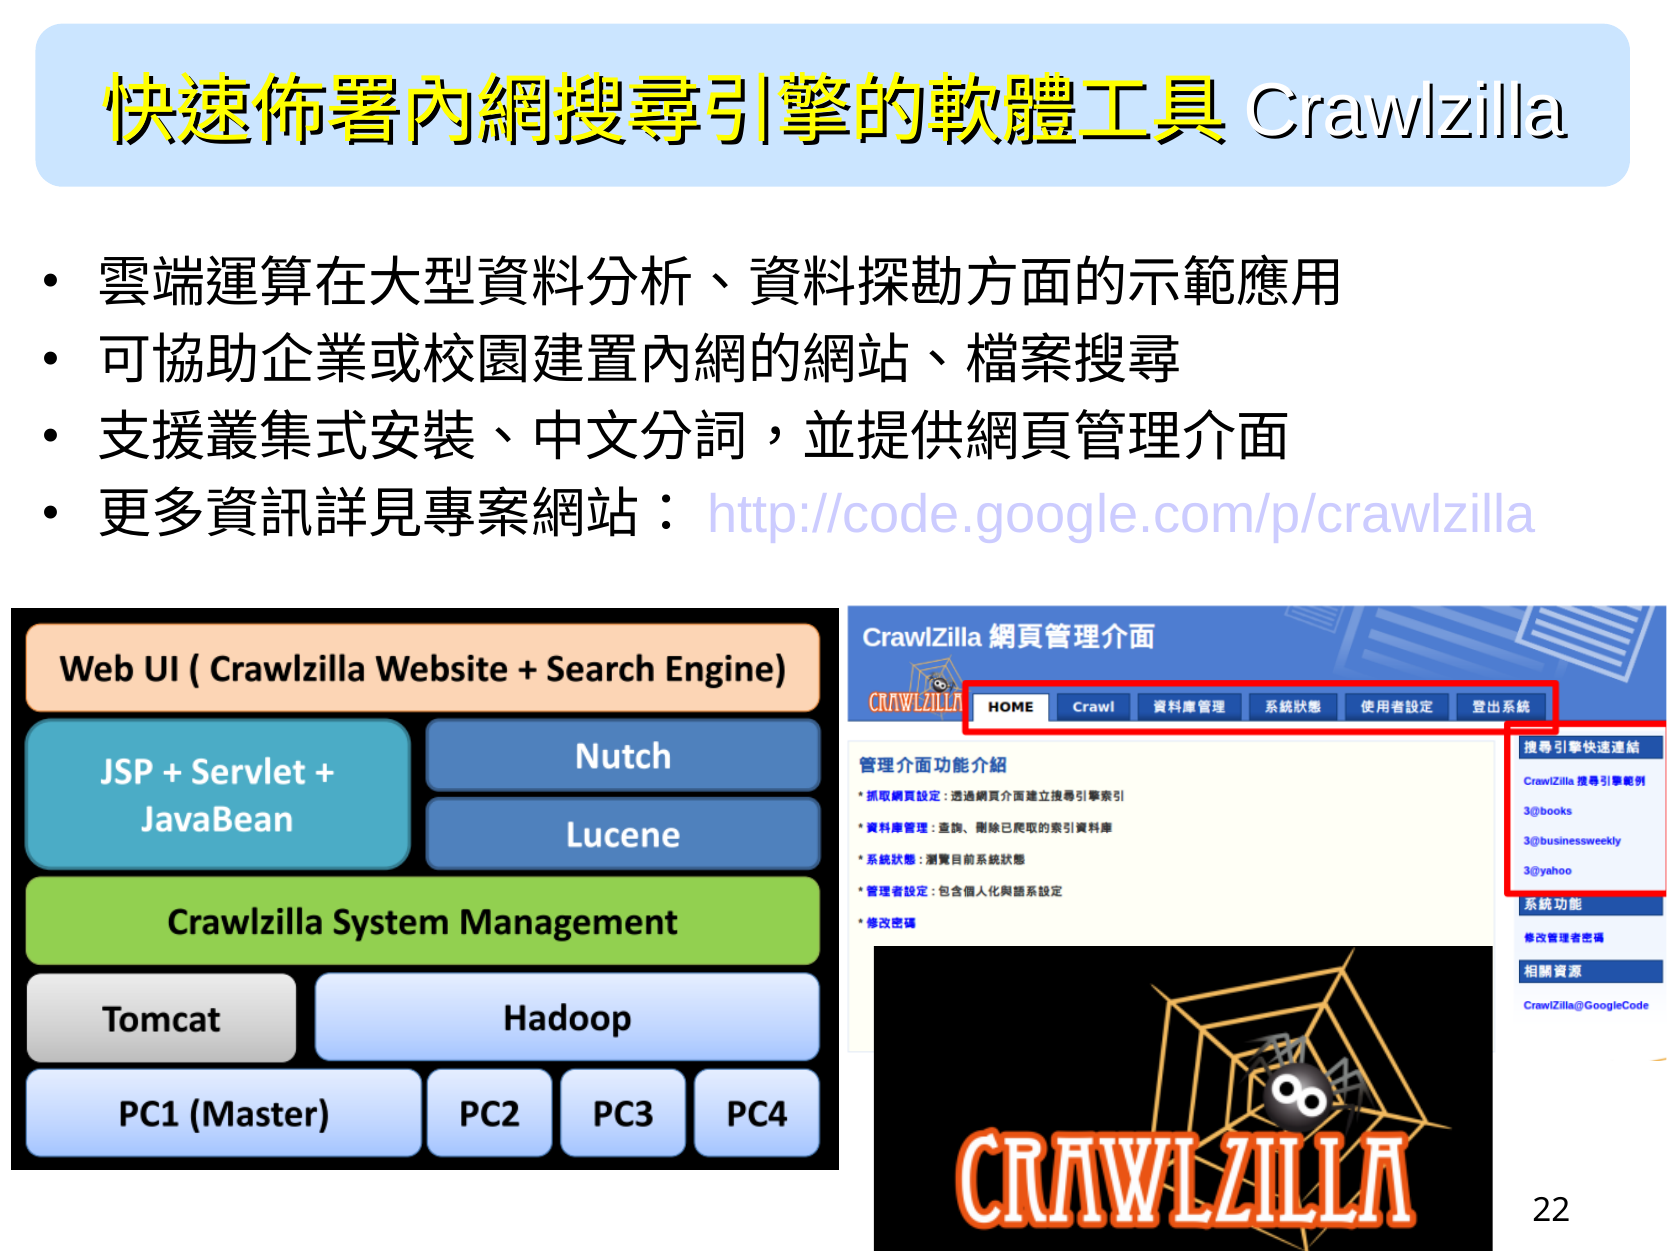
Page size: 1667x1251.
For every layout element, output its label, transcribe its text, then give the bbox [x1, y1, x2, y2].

text_box 雲端運算在大型資料分析、資料探勘方面的示範應用 可協助企業或校園建置內網的網站、檔案搜尋 支援叢集式安裝、中文分詞，並提供網頁管理介面 更多資訊詳見專案網站：http://code.google.com/p/crawlzilla [41, 248, 1625, 550]
picture [11, 608, 839, 1170]
text_box 快速佈署內網搜尋引擎的軟體工具Crawlzilla [35, 23, 1630, 187]
picture [844, 602, 1667, 1251]
